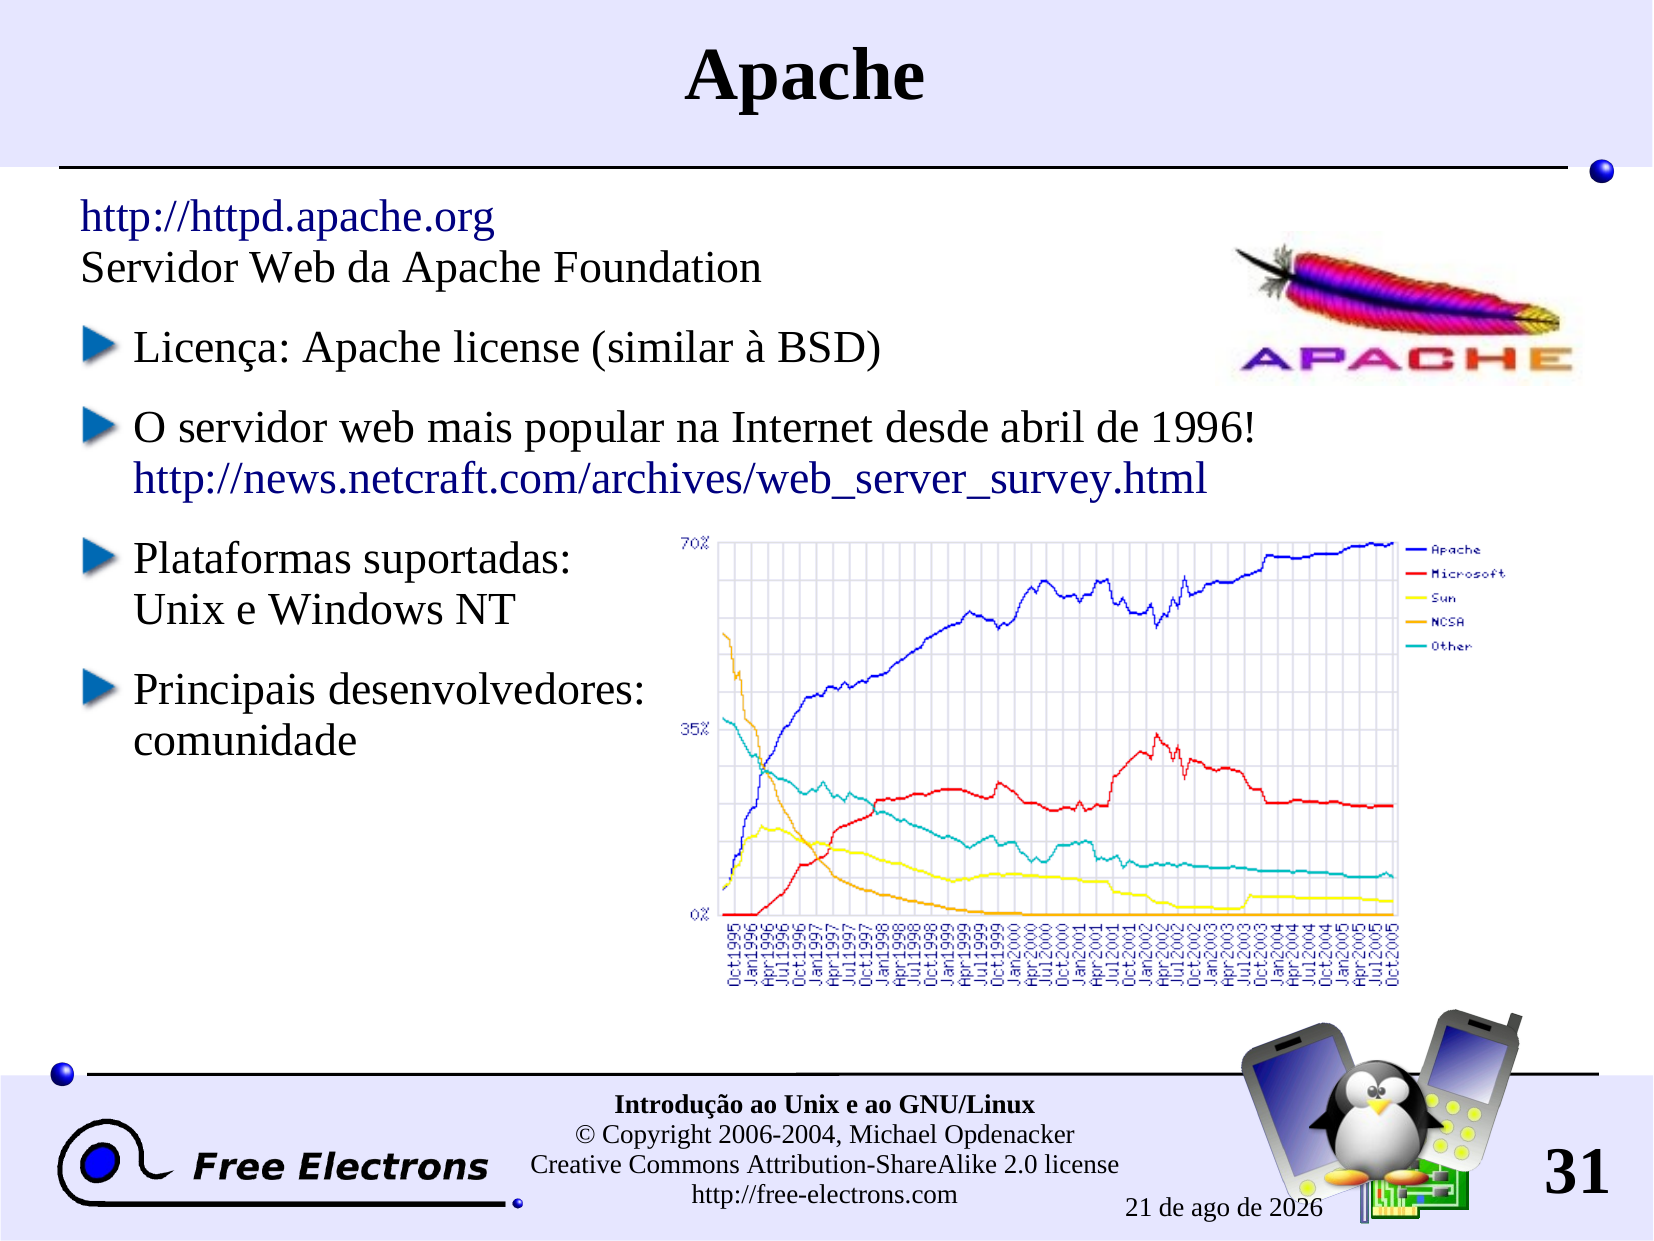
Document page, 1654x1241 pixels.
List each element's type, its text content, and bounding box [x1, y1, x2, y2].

picture [1285, 1199, 1292, 1215]
picture [681, 533, 1537, 1241]
picture [1215, 231, 1585, 386]
title Apache [60, 25, 1551, 124]
list http://httpd.apache.org Servidor Web da Apache Foundation Licença: Apache license (similar à BSD) O servidor web mais popular na Internet desde abril de 1996! http://news.netcraft.com/archives/web_server_survey.html Plataformas suportadas: Unix e Windows NT Principais desenvolvedores: comunidade [62, 190, 1475, 809]
picture [50, 1108, 527, 1216]
